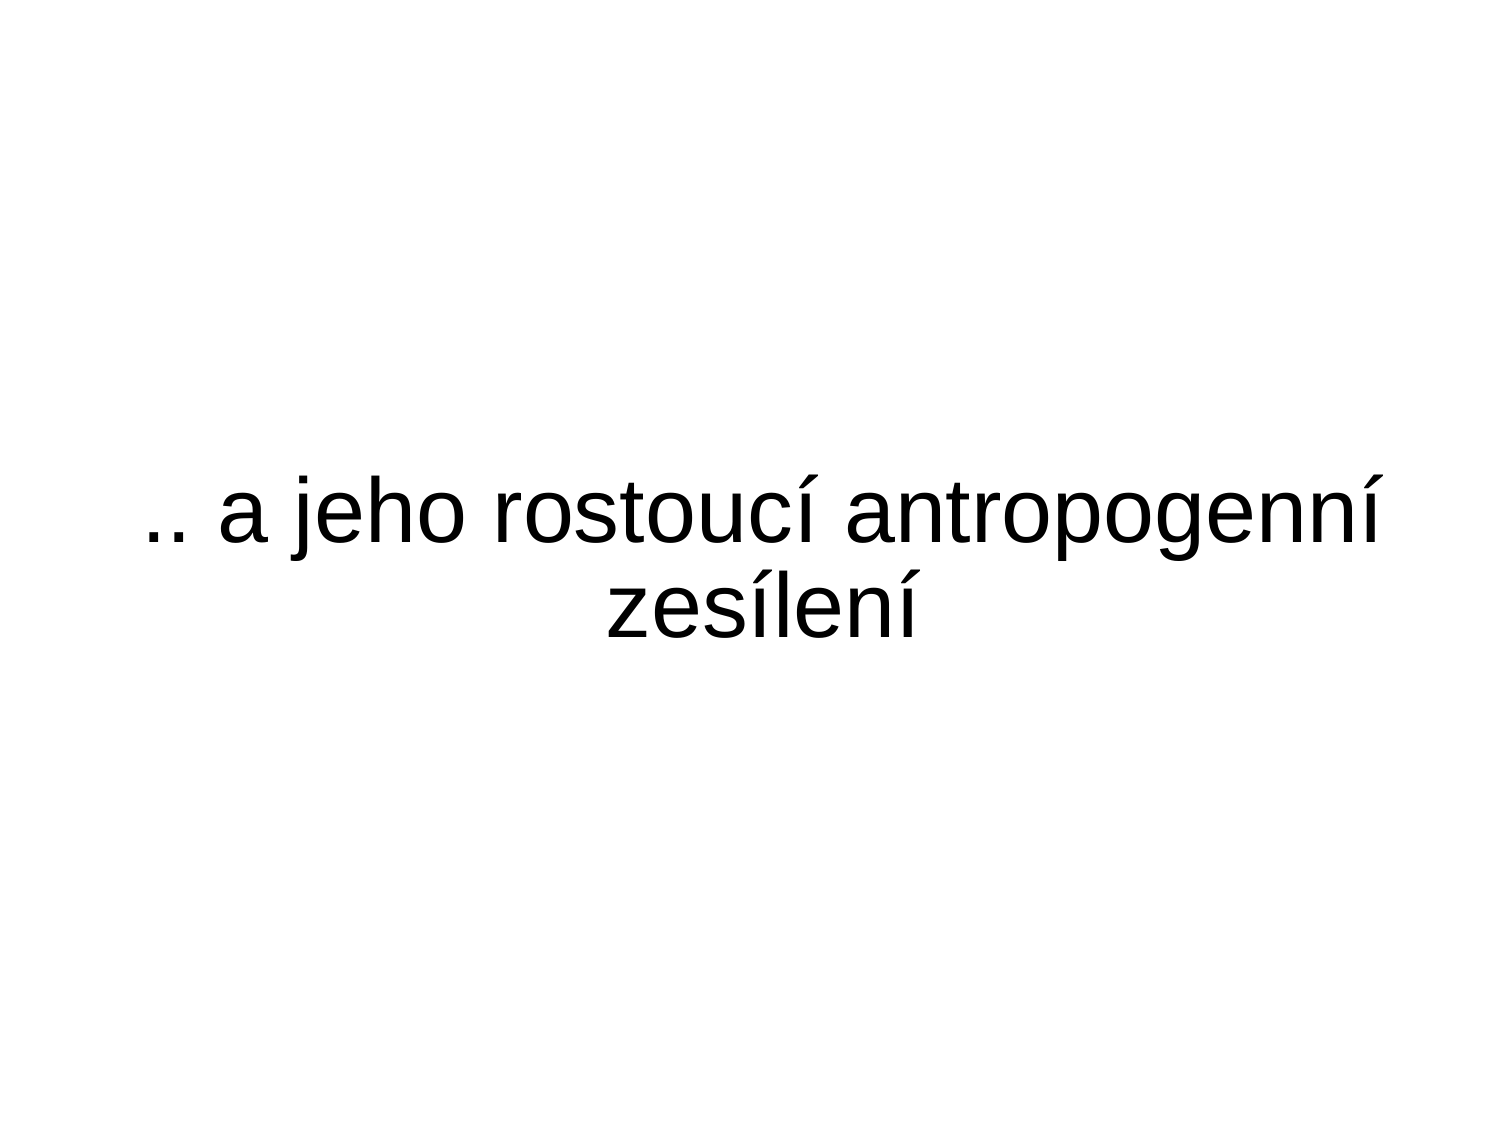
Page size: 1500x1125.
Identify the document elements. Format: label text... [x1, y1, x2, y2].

title .. a jeho rostoucí antropogenní zesílení [88, 443, 1439, 680]
